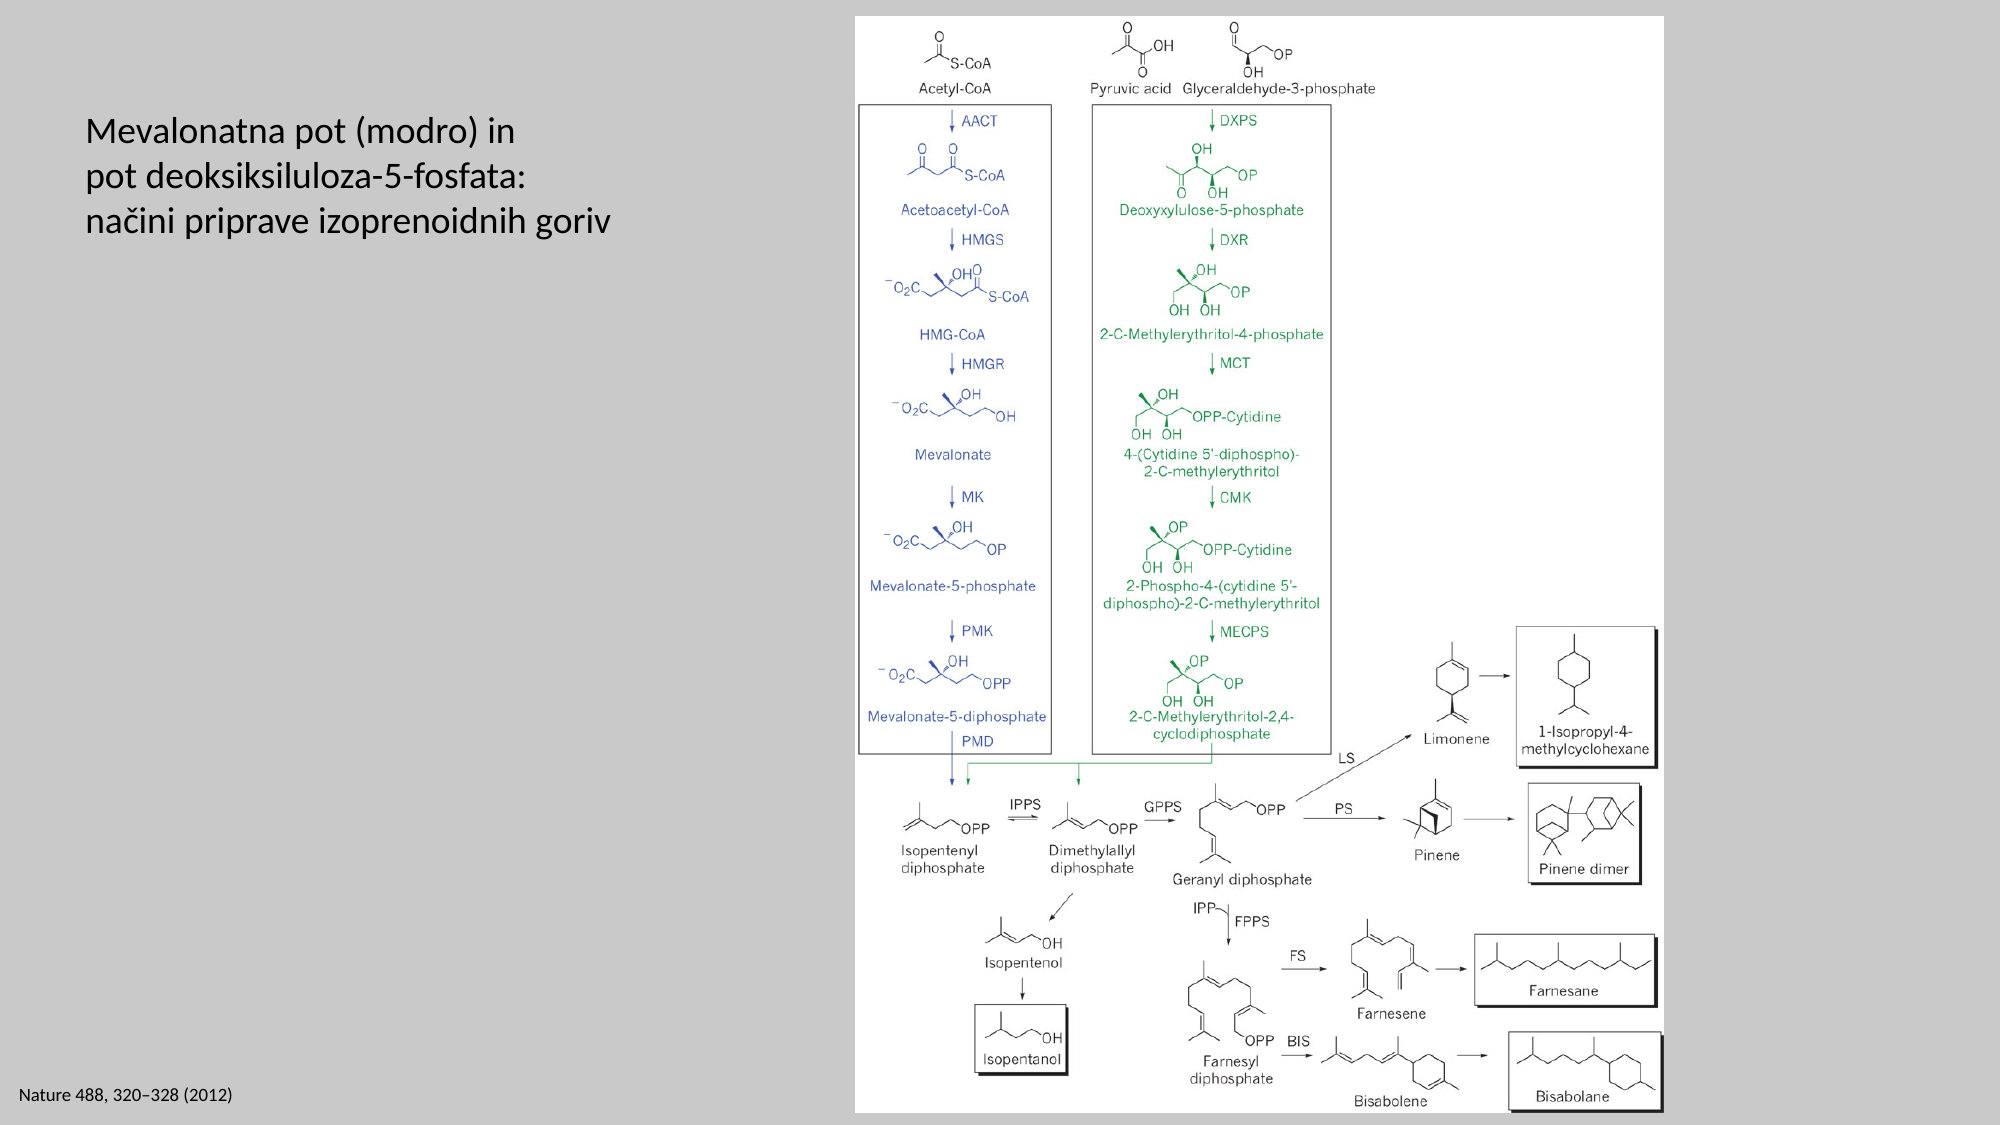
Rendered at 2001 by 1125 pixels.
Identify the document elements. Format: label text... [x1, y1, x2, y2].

text_box Nature 488, 320–328 (2012) [0, 1075, 855, 1113]
text_box Mevalonatna pot (modro) in pot deoksiksiluloza-5-fosfata: načini priprave izoprenoidnih goriv [70, 98, 627, 249]
picture [855, 16, 1664, 1113]
